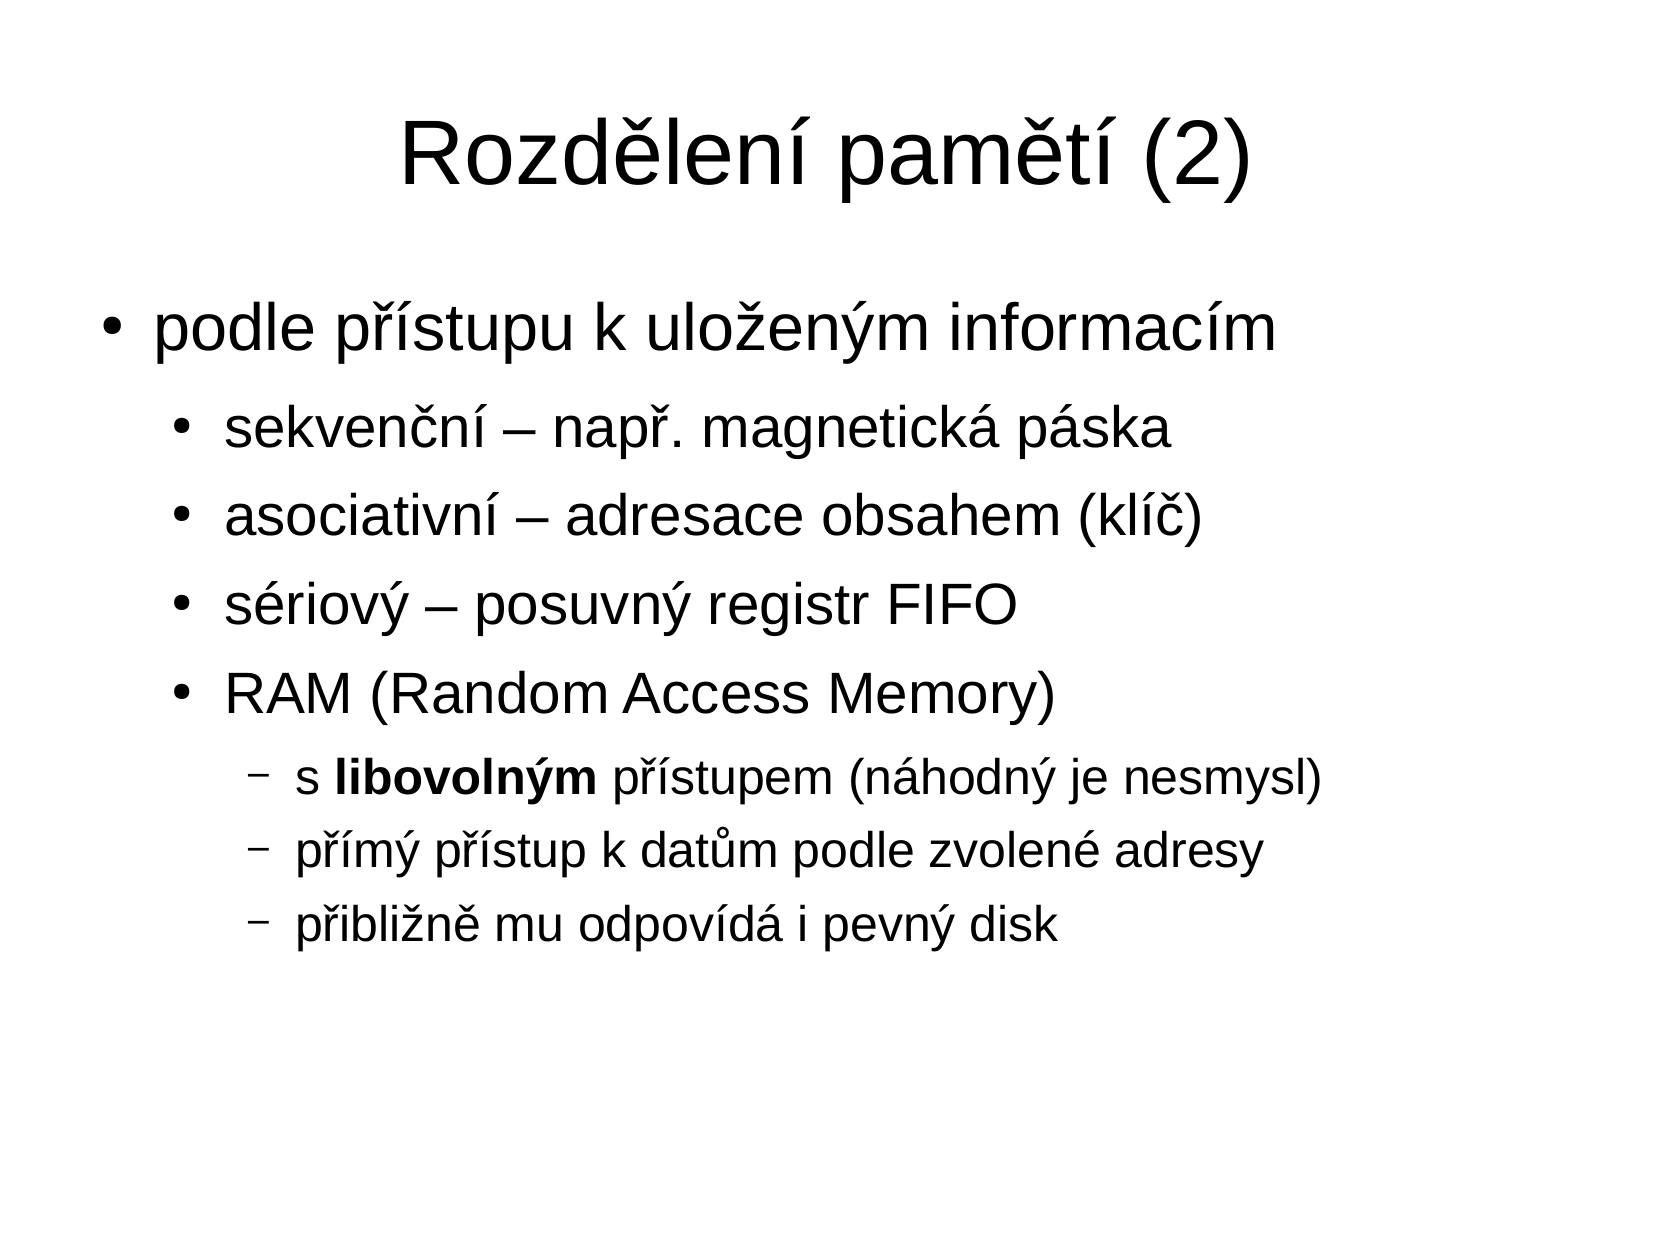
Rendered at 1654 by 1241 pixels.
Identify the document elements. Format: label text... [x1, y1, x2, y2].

list podle přístupu k uloženým informacím sekvenční – např. magnetická páska asociativní – adresace obsahem (klíč) sériový – posuvný registr FIFO RAM (Random Access Memory) s libovolným přístupem (náhodný je nesmysl) přímý přístup k datům podle zvolené adresy přibližně mu odpovídá i pevný disk [82, 290, 1571, 1094]
title Rozdělení pamětí (2) [82, 56, 1571, 250]
